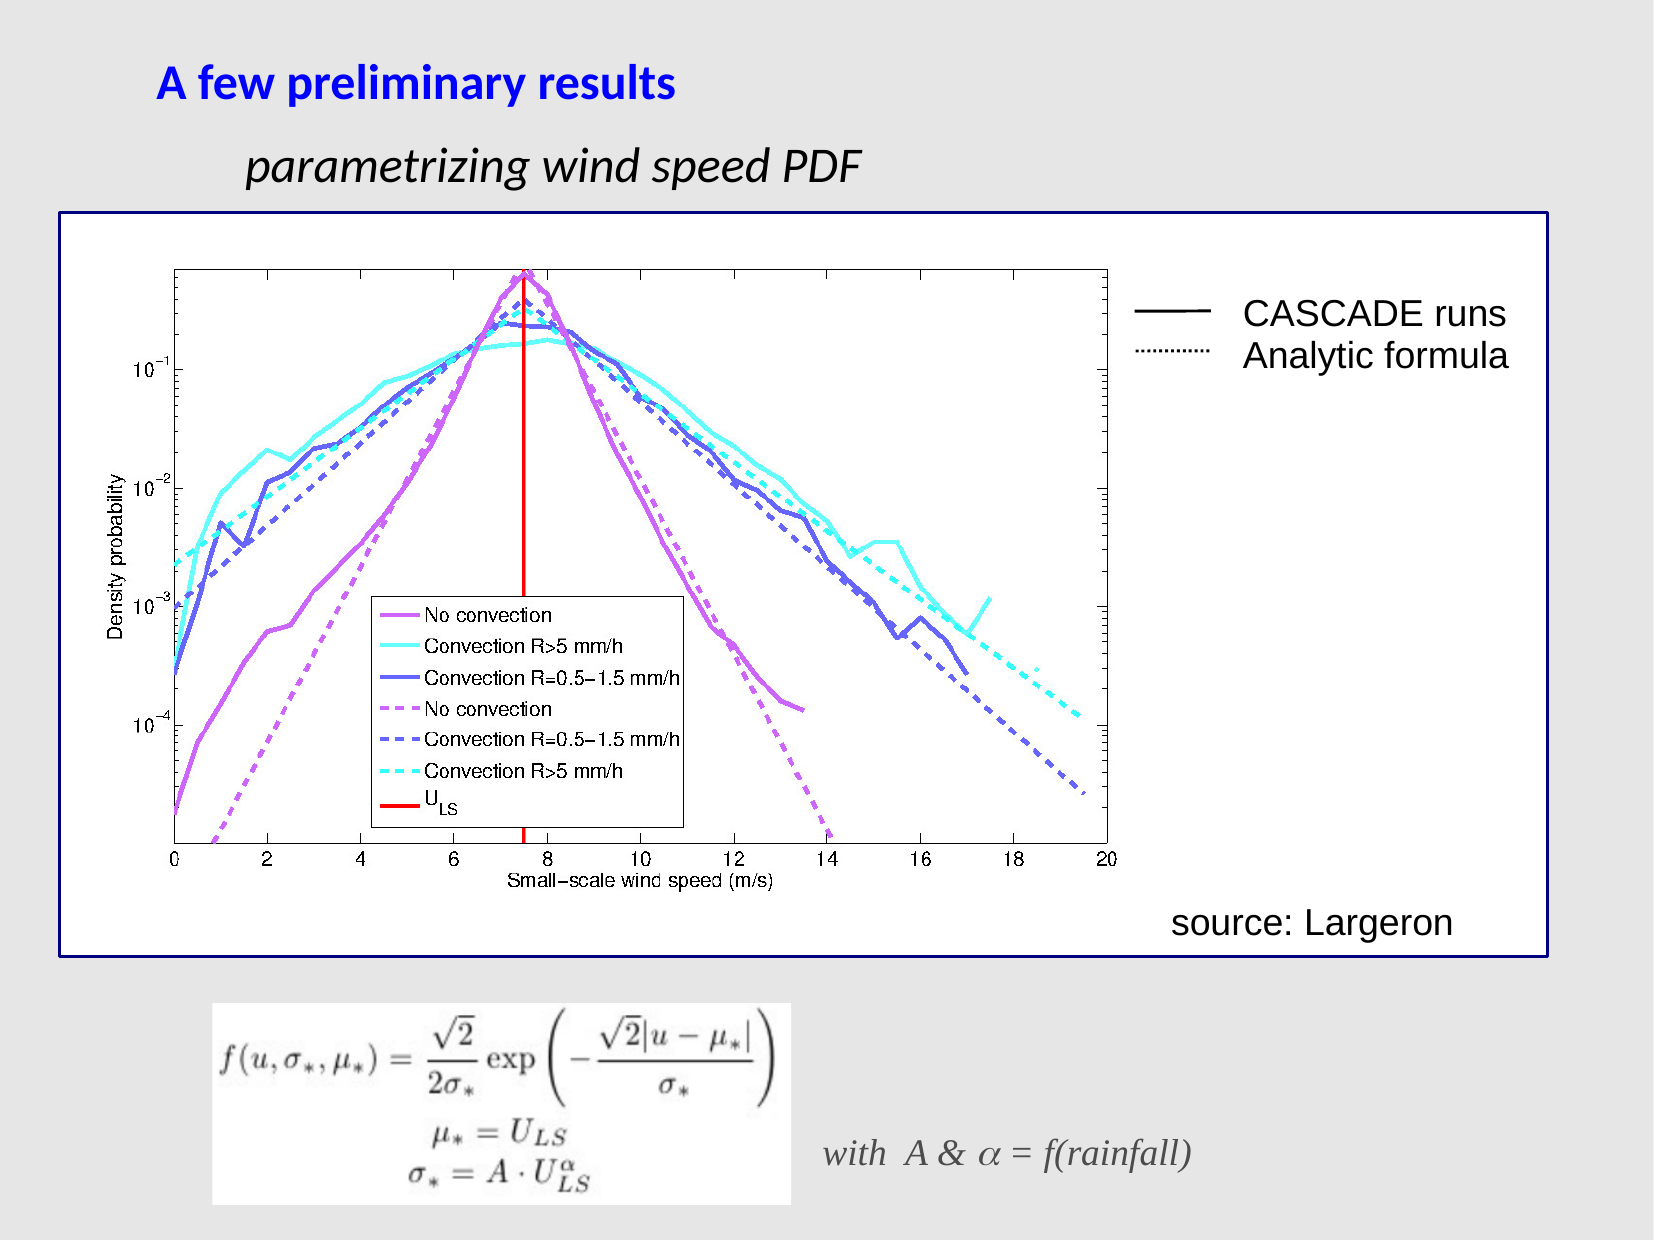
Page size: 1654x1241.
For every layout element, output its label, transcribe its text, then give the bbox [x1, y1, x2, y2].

text_box parametrizing wind speed PDF [230, 123, 878, 200]
text_box with A &  = f(rainfall) [807, 1122, 1205, 1184]
text_box CASCADE runs Analytic formula [1228, 283, 1524, 383]
picture [212, 1003, 792, 1205]
text_box source: Largeron [1156, 892, 1491, 955]
text_box A few preliminary results [141, 41, 693, 118]
picture [97, 249, 1130, 897]
text_box [59, 212, 1548, 957]
